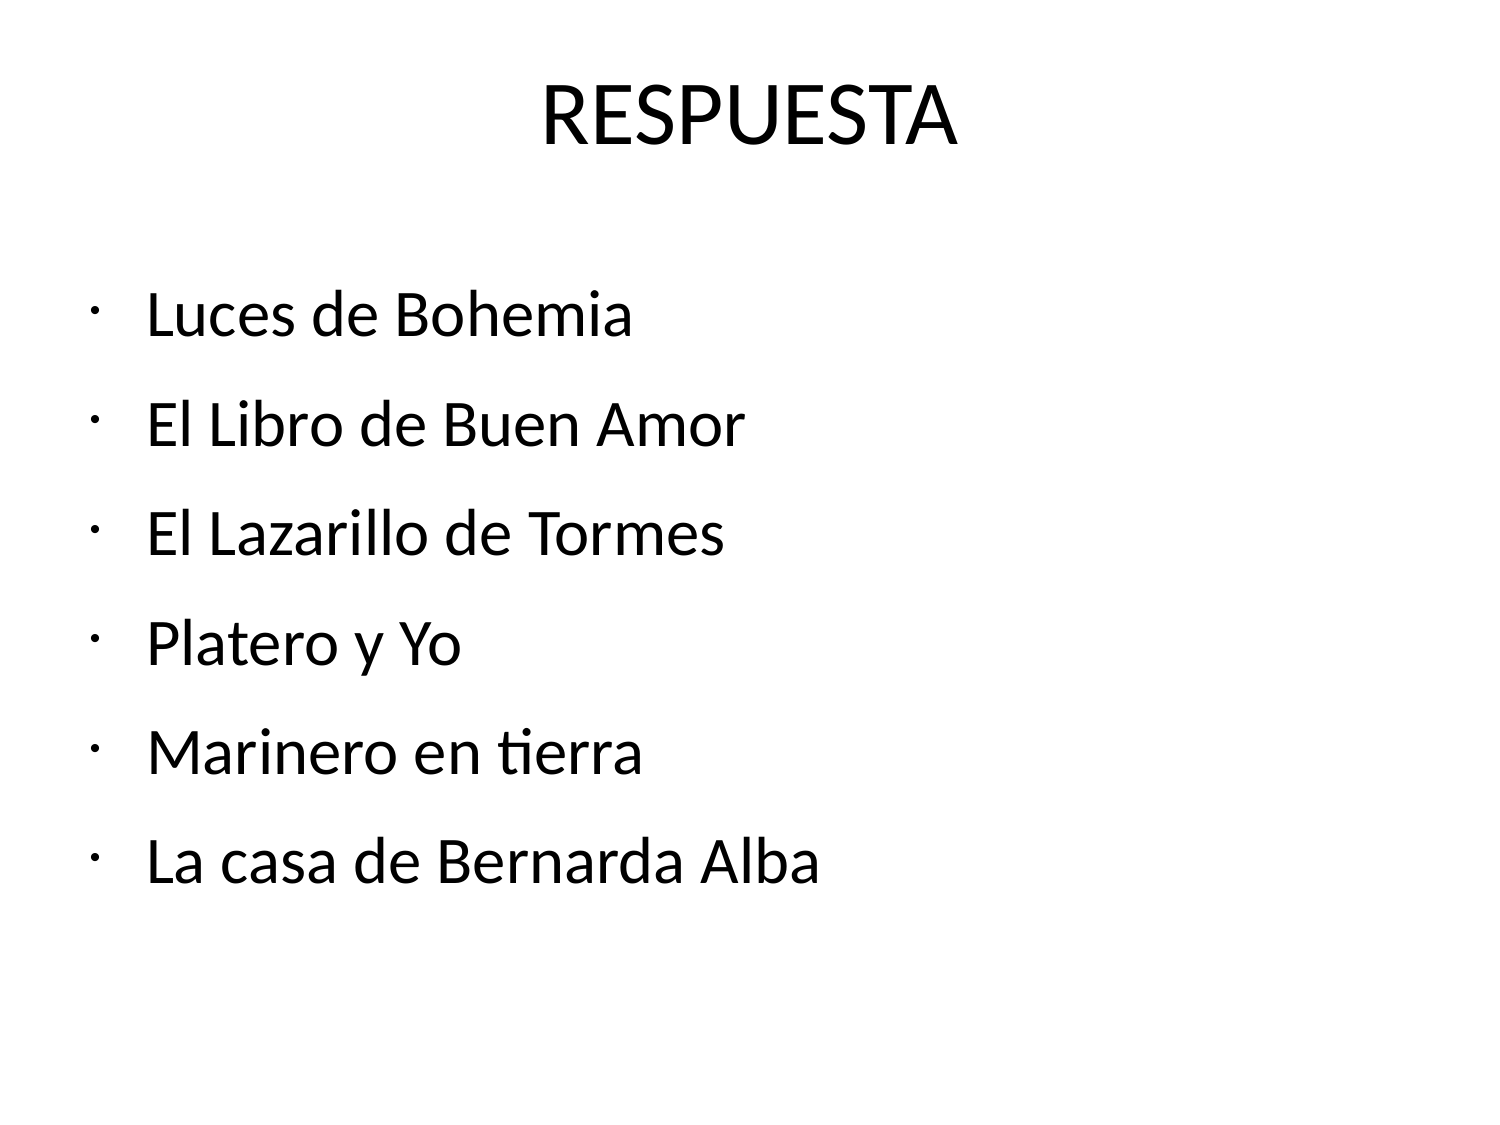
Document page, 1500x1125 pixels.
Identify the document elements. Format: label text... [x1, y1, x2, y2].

title RESPUESTA [75, 45, 1425, 233]
list Luces de Bohemia El Libro de Buen Amor El Lazarillo de Tormes Platero y Yo Marinero en tierra La casa de Bernarda Alba [75, 262, 1425, 1005]
